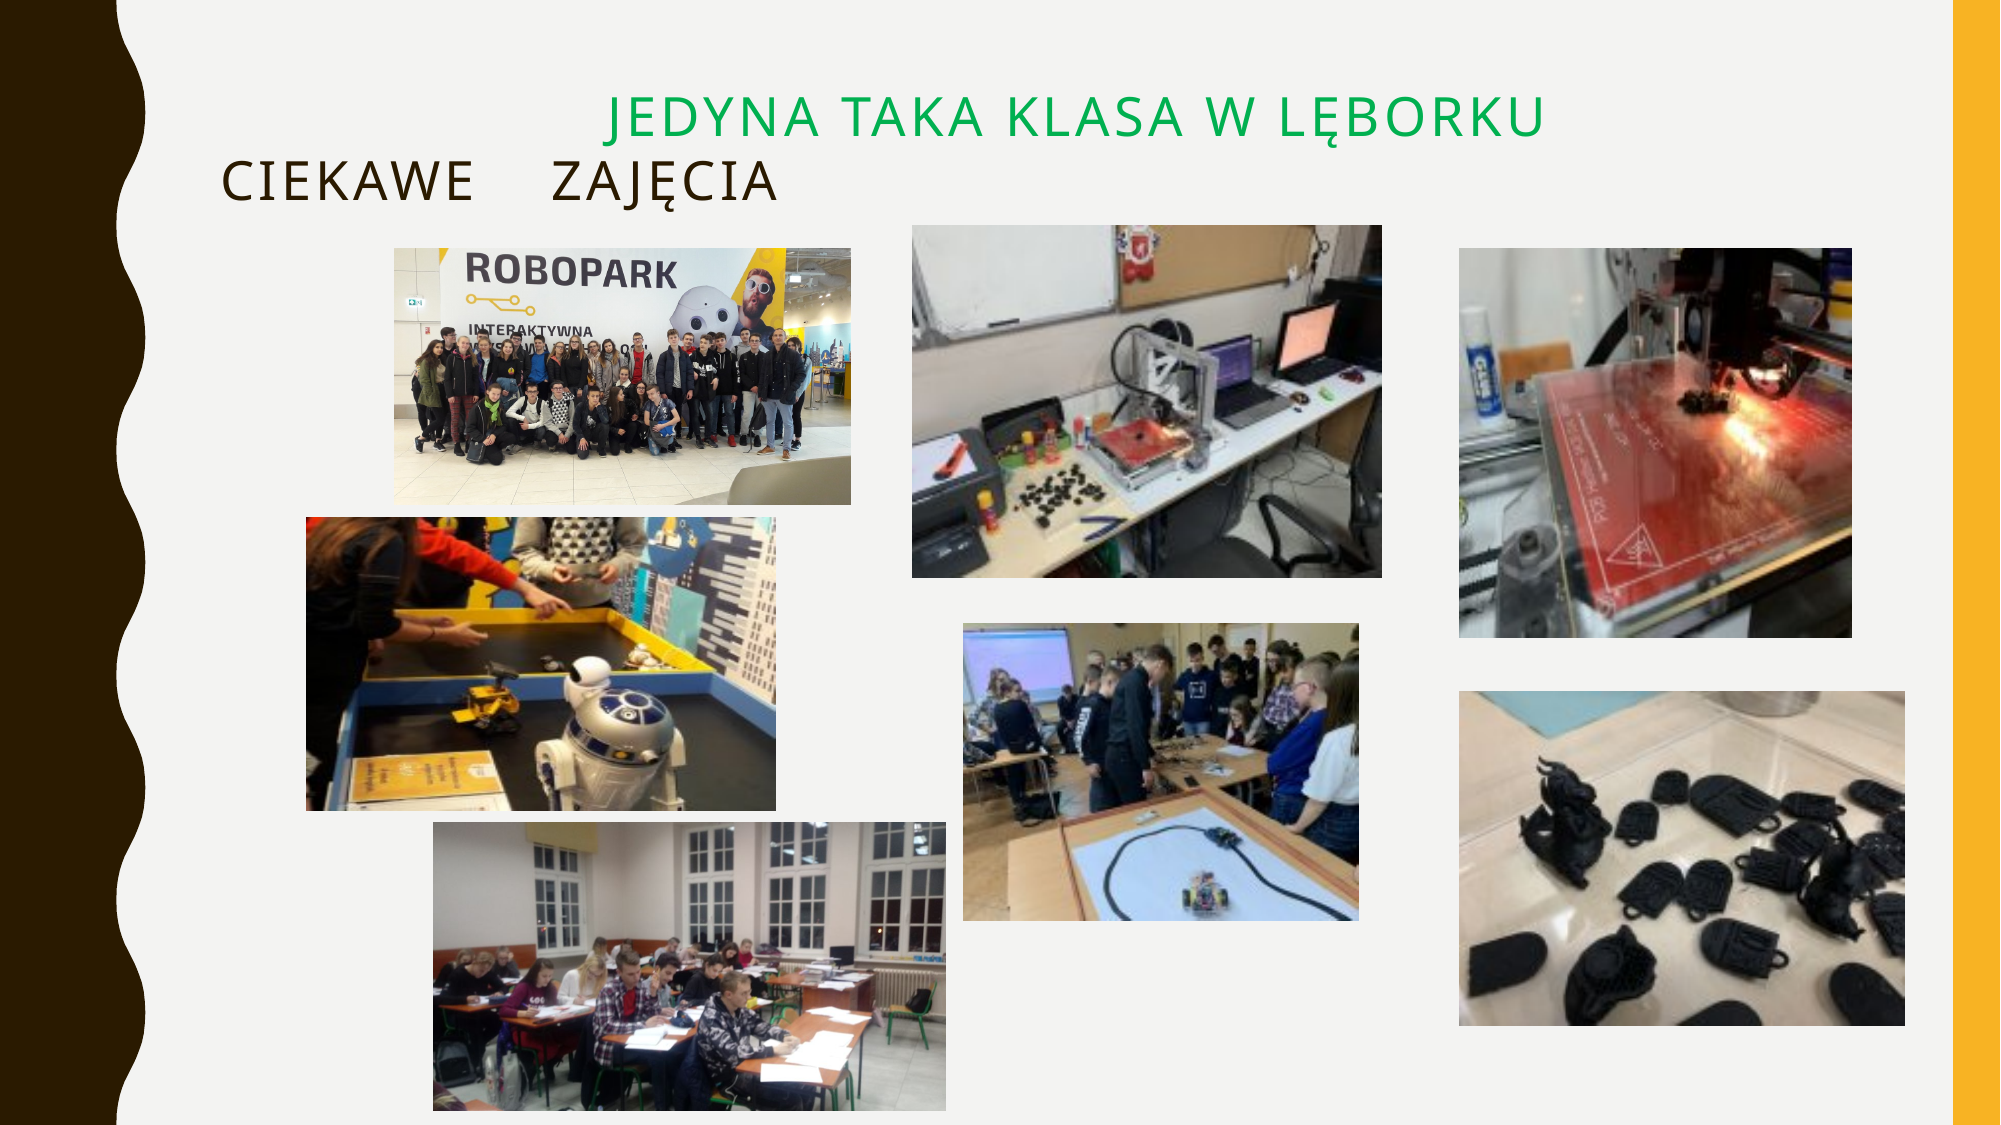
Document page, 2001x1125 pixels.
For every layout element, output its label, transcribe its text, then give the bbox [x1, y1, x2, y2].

picture [394, 248, 851, 505]
title Jedyna taka klasa w Lęborku Ciekawe zajęcia [205, 62, 1876, 229]
picture [306, 517, 776, 811]
picture [963, 623, 1359, 921]
picture [1459, 691, 1905, 1026]
picture [1459, 248, 1852, 638]
picture [912, 225, 1382, 578]
picture [433, 822, 946, 1111]
